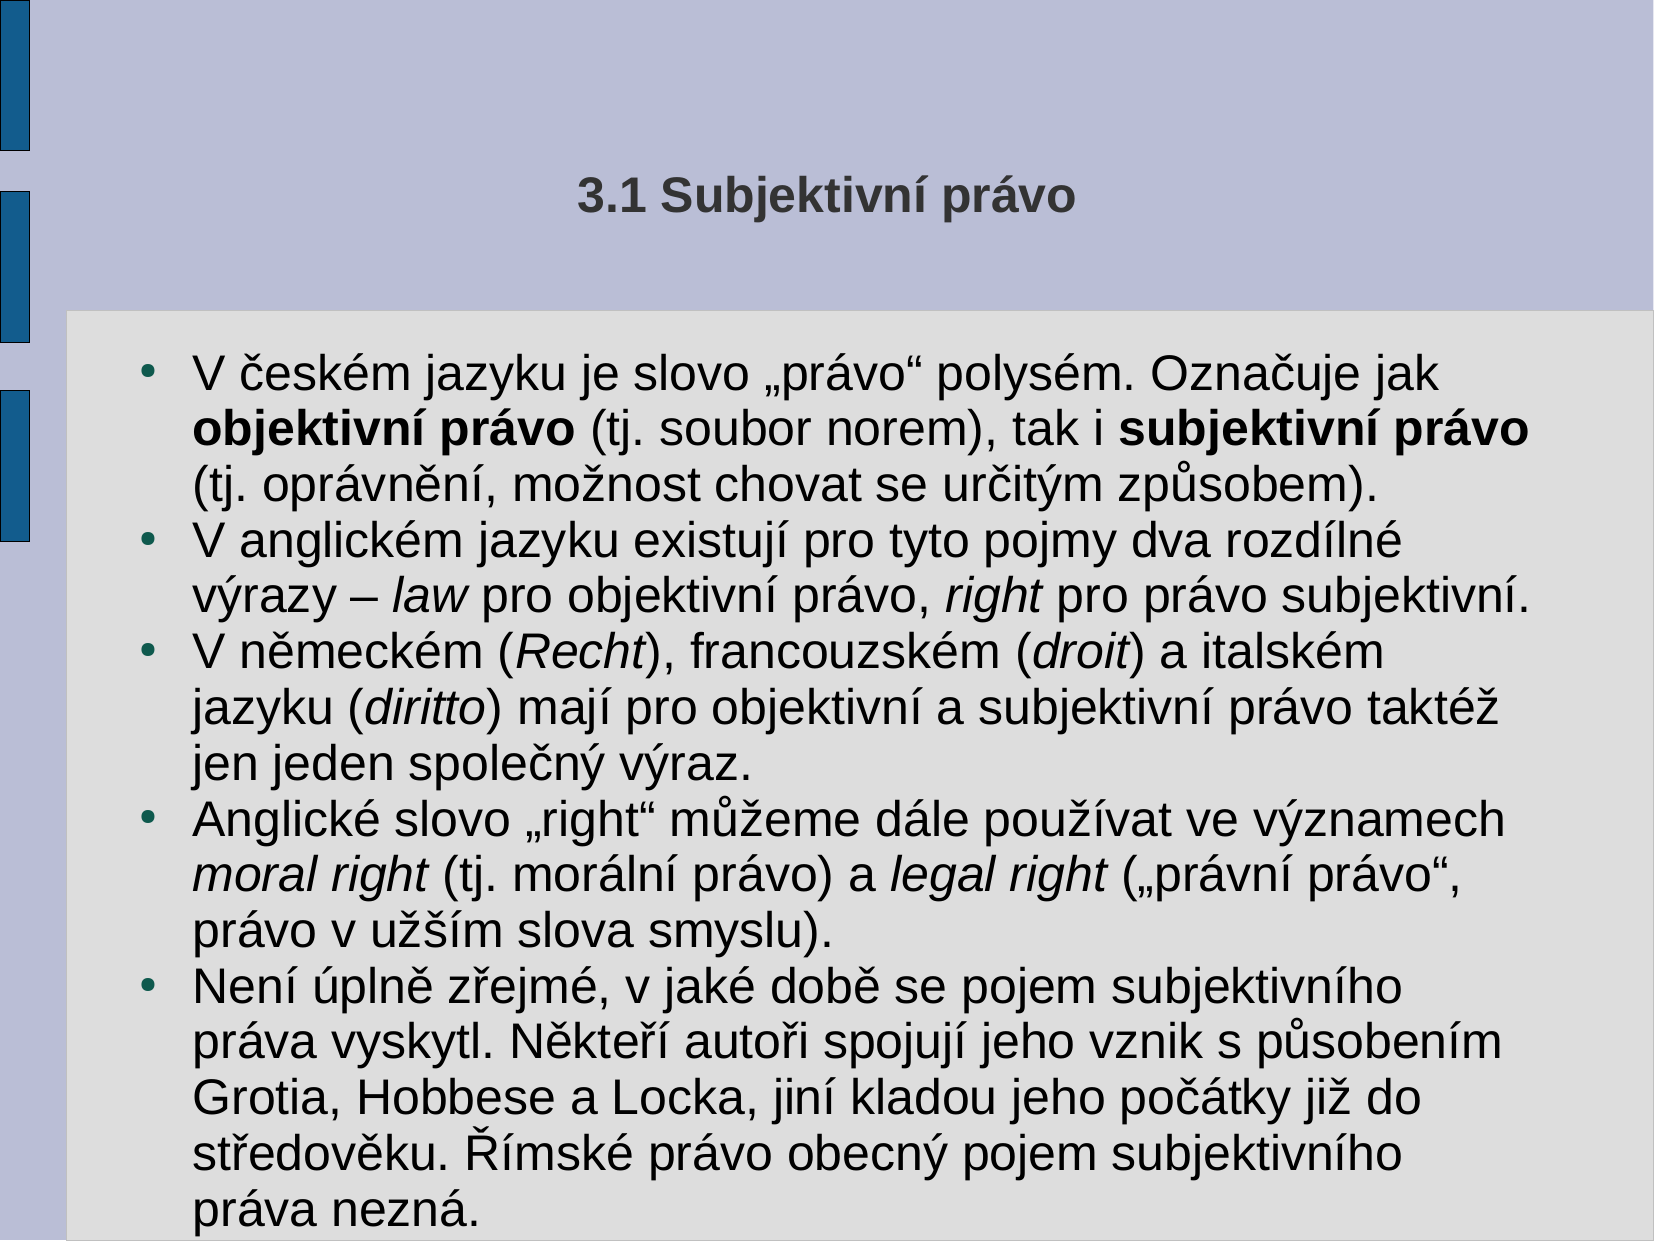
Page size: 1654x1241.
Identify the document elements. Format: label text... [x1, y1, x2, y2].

list V českém jazyku je slovo „právo“ polysém. Označuje jak objektivní právo (tj. soubor norem), tak i subjektivní právo (tj. oprávnění, možnost chovat se určitým způsobem). V anglickém jazyku existují pro tyto pojmy dva rozdílné výrazy – law pro objektivní právo, right pro právo subjektivní. V německém (Recht), francouzském (droit) a italském jazyku (diritto) mají pro objektivní a subjektivní právo taktéž jen jeden společný výraz. Anglické slovo „right“ můžeme dále používat ve významech moral right (tj. morální právo) a legal right („právní právo“, právo v užším slova smyslu). Není úplně zřejmé, v jaké době se pojem subjektivního práva vyskytl. Někteří autoři spojují jeho vznik s působením Grotia, Hobbese a Locka, jiní kladou jeho počátky již do středověku. Římské právo obecný pojem subjektivního práva nezná. [121, 344, 1534, 1239]
title 3.1 Subjektivní právo [121, 91, 1534, 299]
